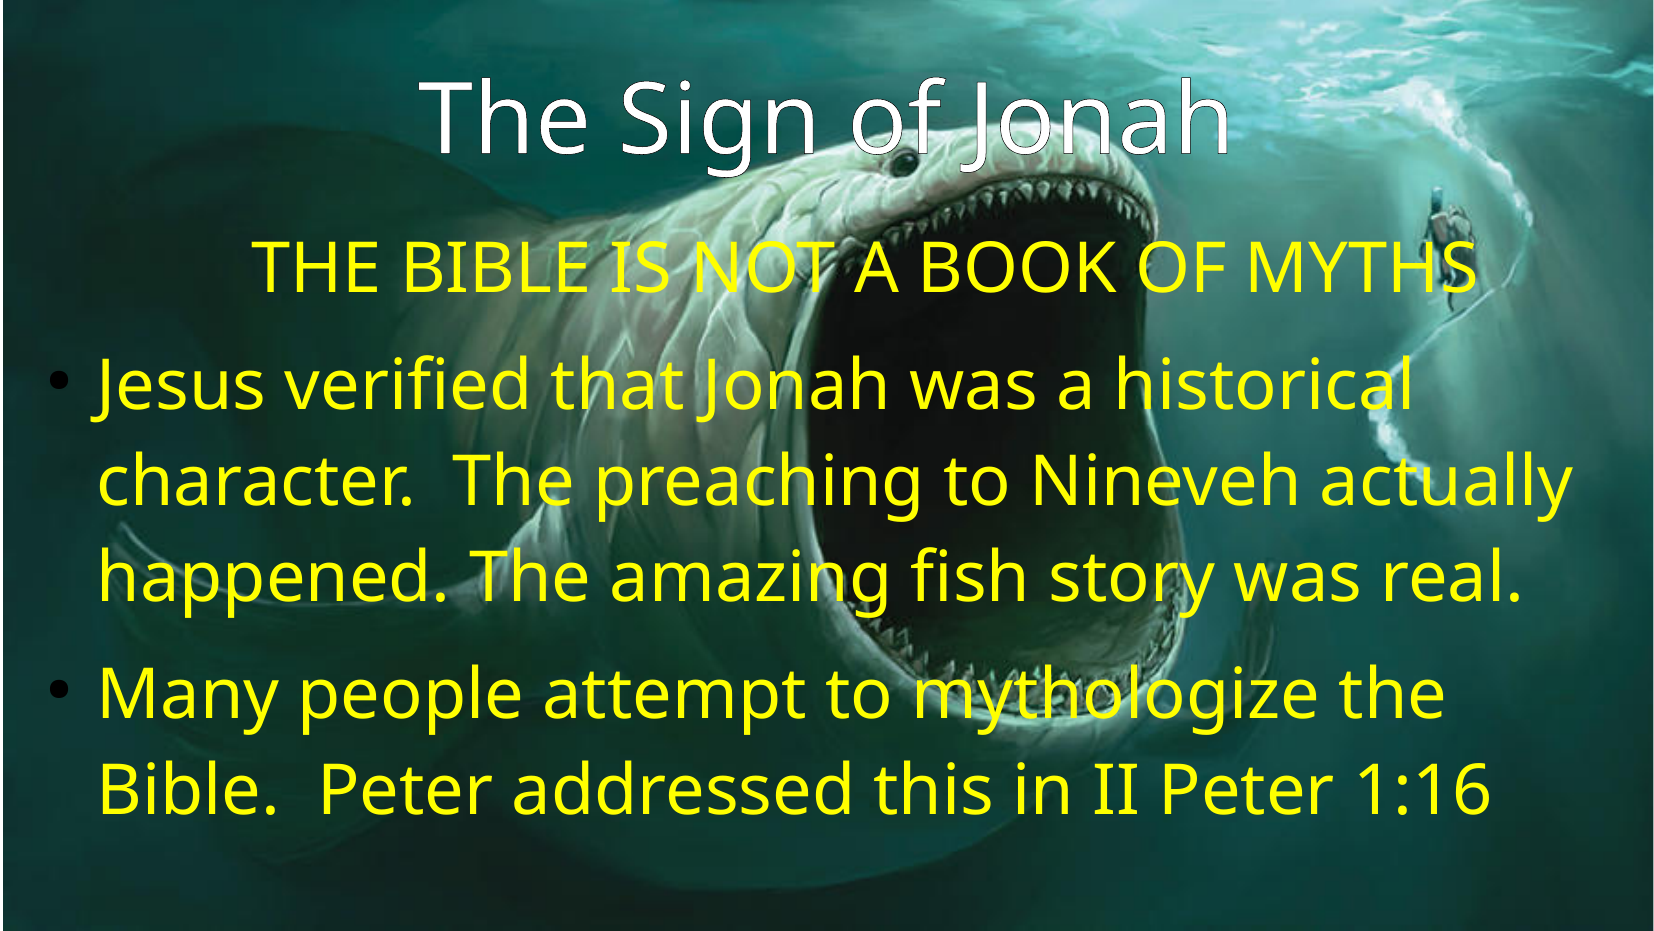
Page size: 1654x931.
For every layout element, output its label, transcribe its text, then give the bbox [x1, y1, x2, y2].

list THE BIBLE IS NOT A BOOK OF MYTHS Jesus verified that Jonah was a historical character. The preaching to Nineveh actually happened. The amazing fish story was real. Many people attempt to mythologize the Bible. Peter addressed this in II Peter 1:16 [30, 217, 1636, 901]
title The Sign of Jonah [82, 37, 1571, 193]
picture [3, 0, 1654, 931]
